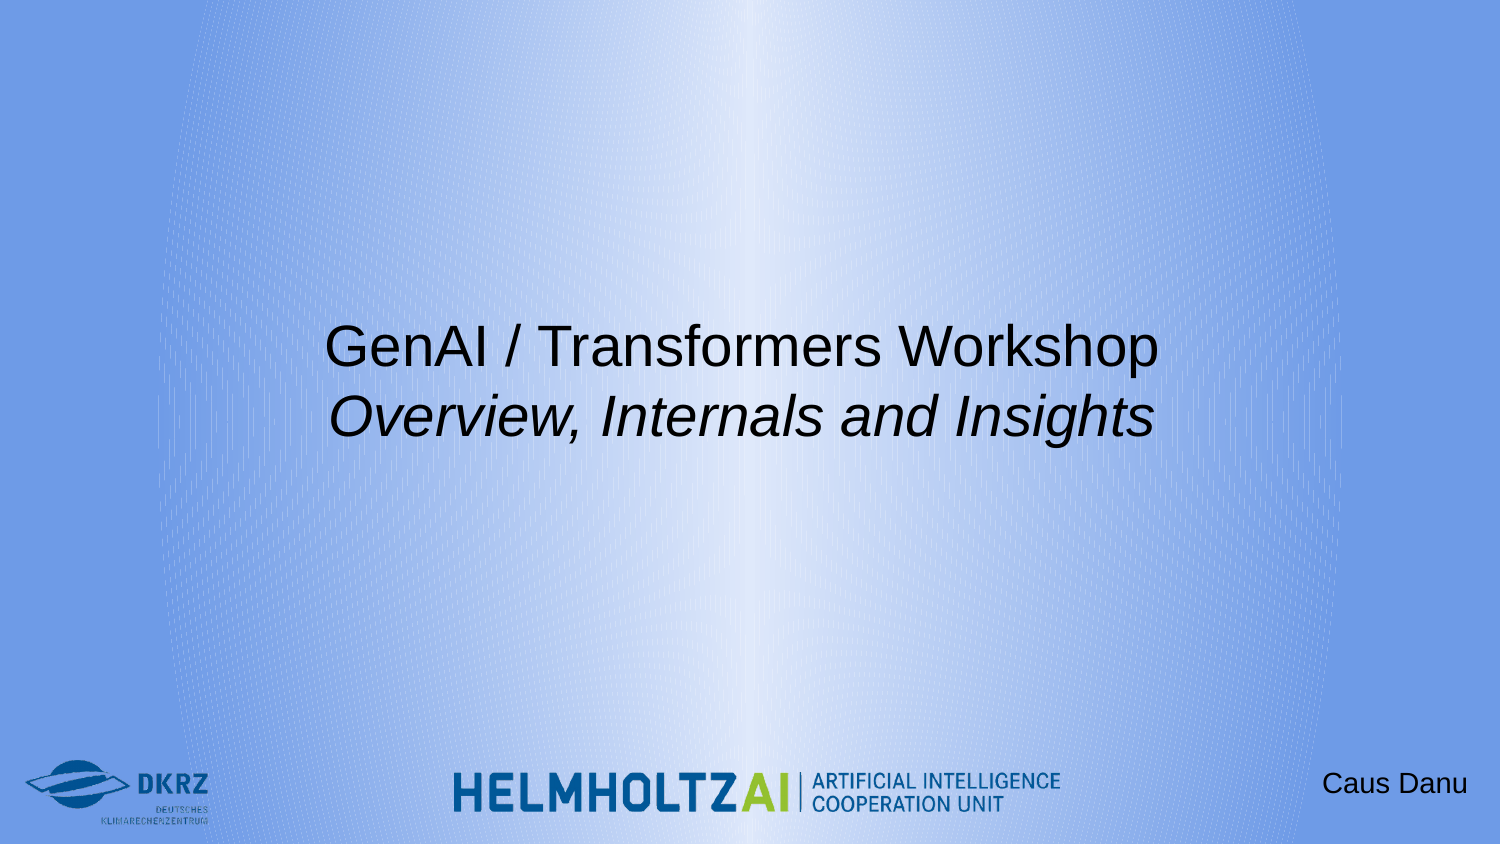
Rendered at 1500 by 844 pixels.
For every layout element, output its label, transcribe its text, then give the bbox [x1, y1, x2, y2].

picture [7, 683, 225, 844]
text_box GenAI / Transformers Workshop Overview, Internals and Insights [200, 292, 1285, 457]
text_box Caus Danu [1307, 749, 1500, 783]
picture [454, 772, 1060, 812]
